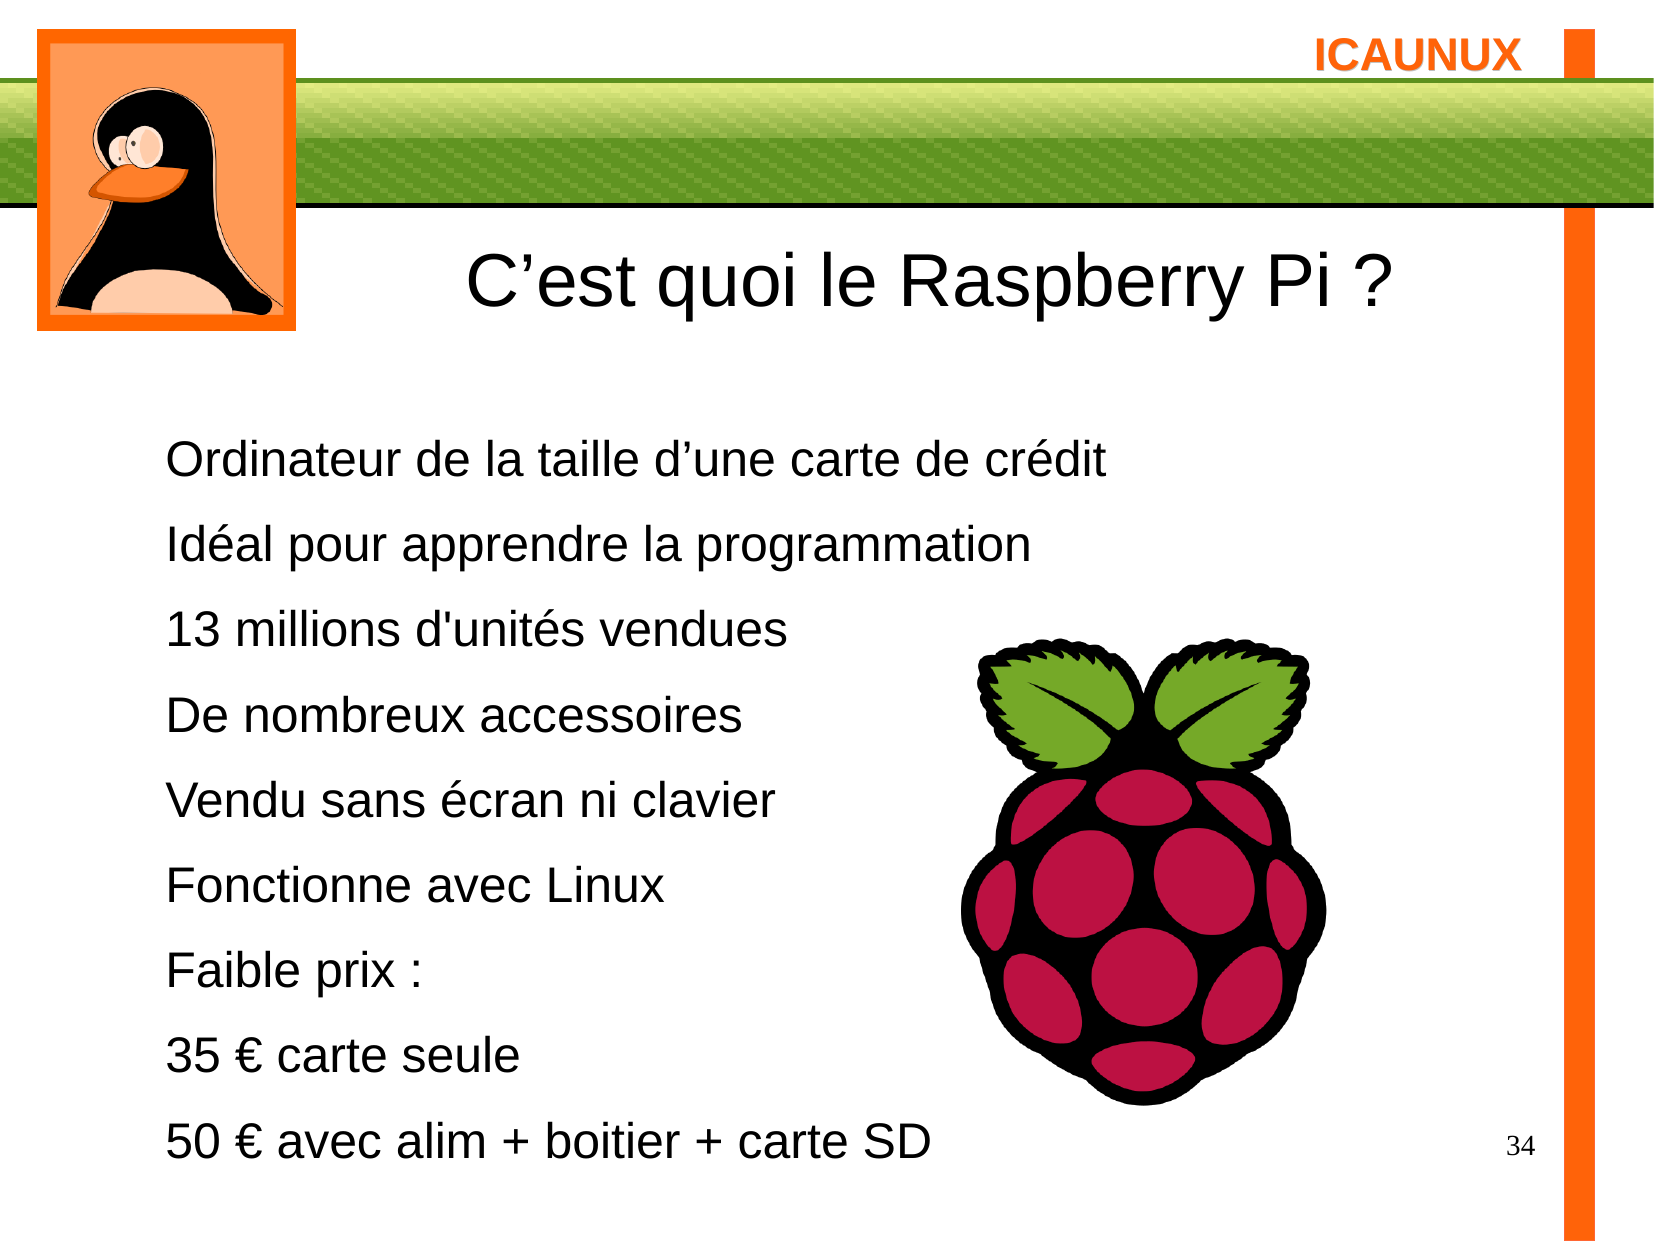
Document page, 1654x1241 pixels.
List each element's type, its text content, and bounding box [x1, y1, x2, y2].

list Ordinateur de la taille d’une carte de crédit Idéal pour apprendre la programmation 13 millions d'unités vendues De nombreux accessoires Vendu sans écran ni clavier Fonctionne avec Linux Faible prix : 35 € carte seule 50 € avec alim + boitier + carte SD [165, 431, 1495, 1169]
title C’est quoi le Raspberry Pi ? [324, 206, 1536, 355]
picture [0, 29, 1654, 331]
